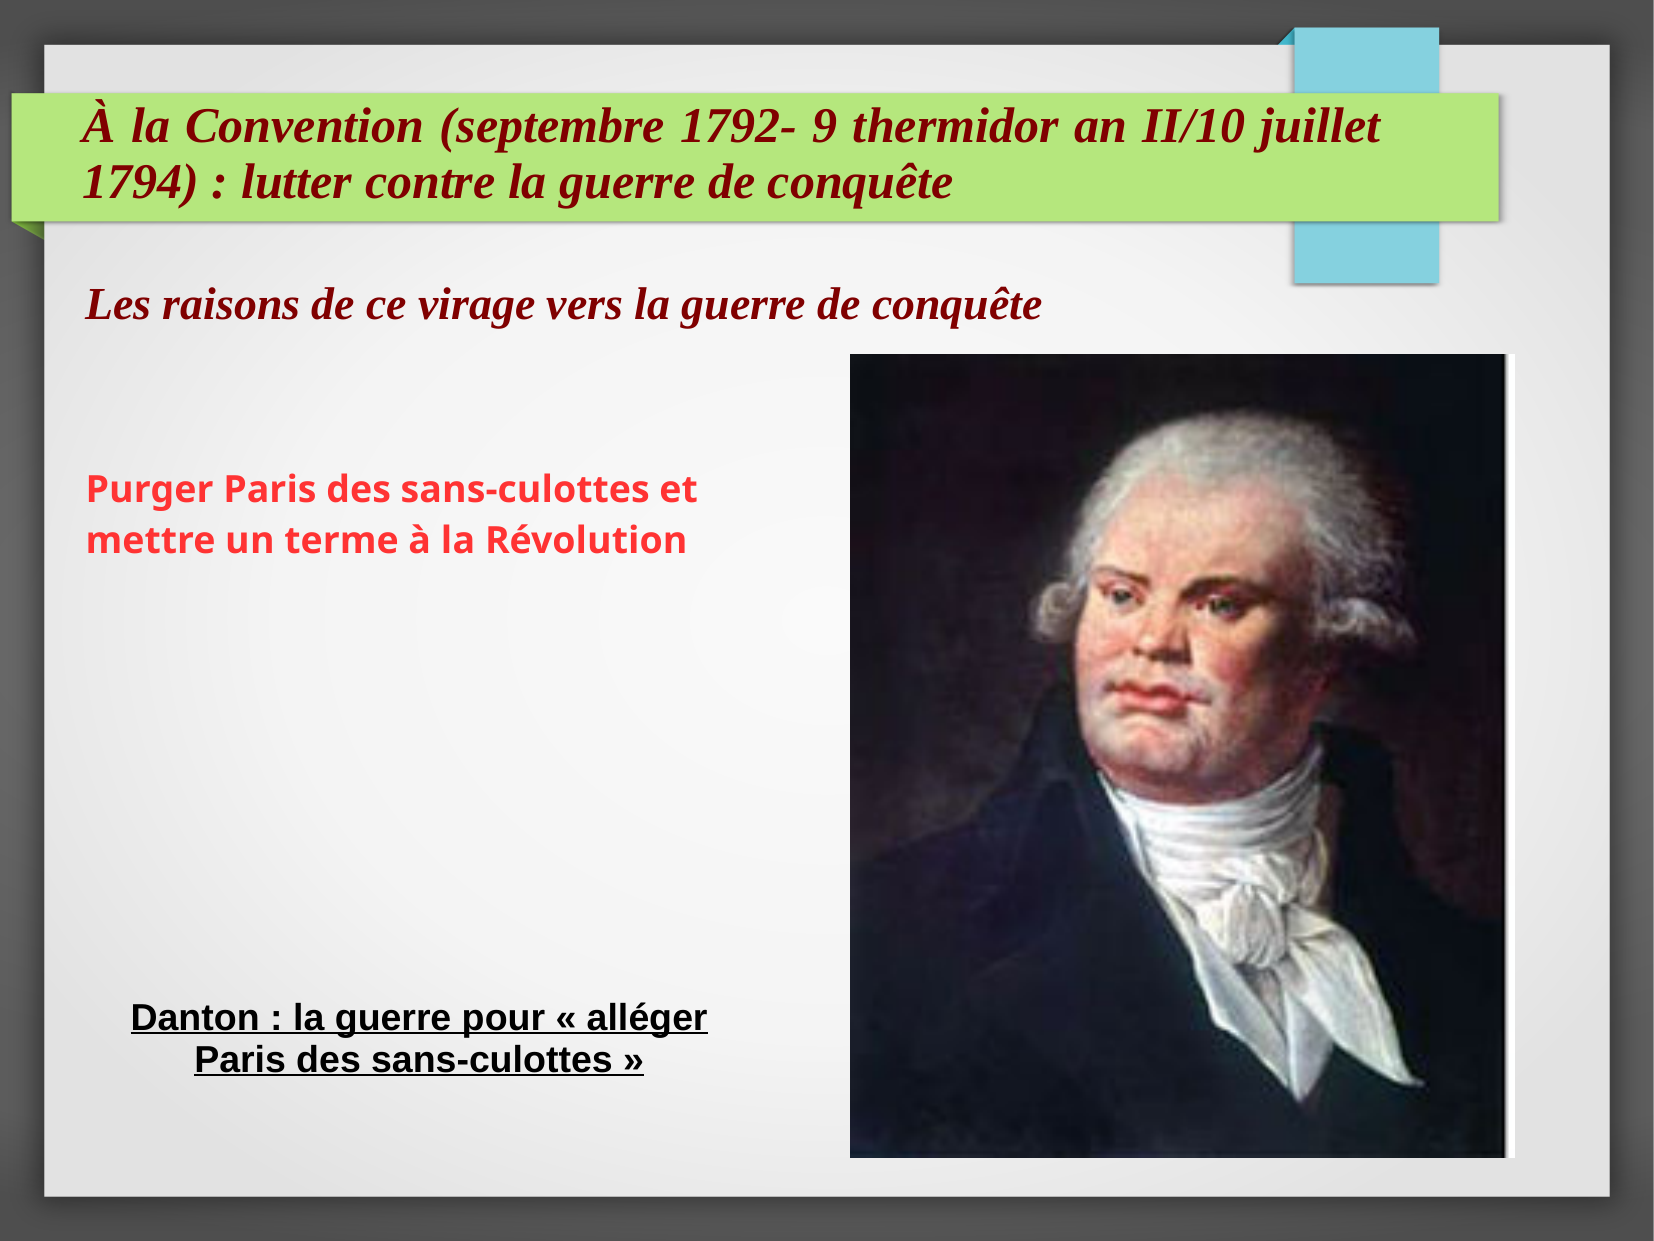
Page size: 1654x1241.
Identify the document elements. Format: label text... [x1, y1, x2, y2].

text_box Purger Paris des sans-culottes et mettre un terme à la Révolution [70, 437, 733, 591]
text_box Danton : la guerre pour « alléger Paris des sans-culottes » [94, 968, 745, 1108]
picture [0, 0, 1654, 1241]
title À la Convention (septembre 1792- 9 thermidor an II/10 juillet 1794) : lutter contre la guerre de conquête [82, 94, 1382, 213]
text_box Les raisons de ce virage vers la guerre de conquête [70, 271, 1146, 338]
